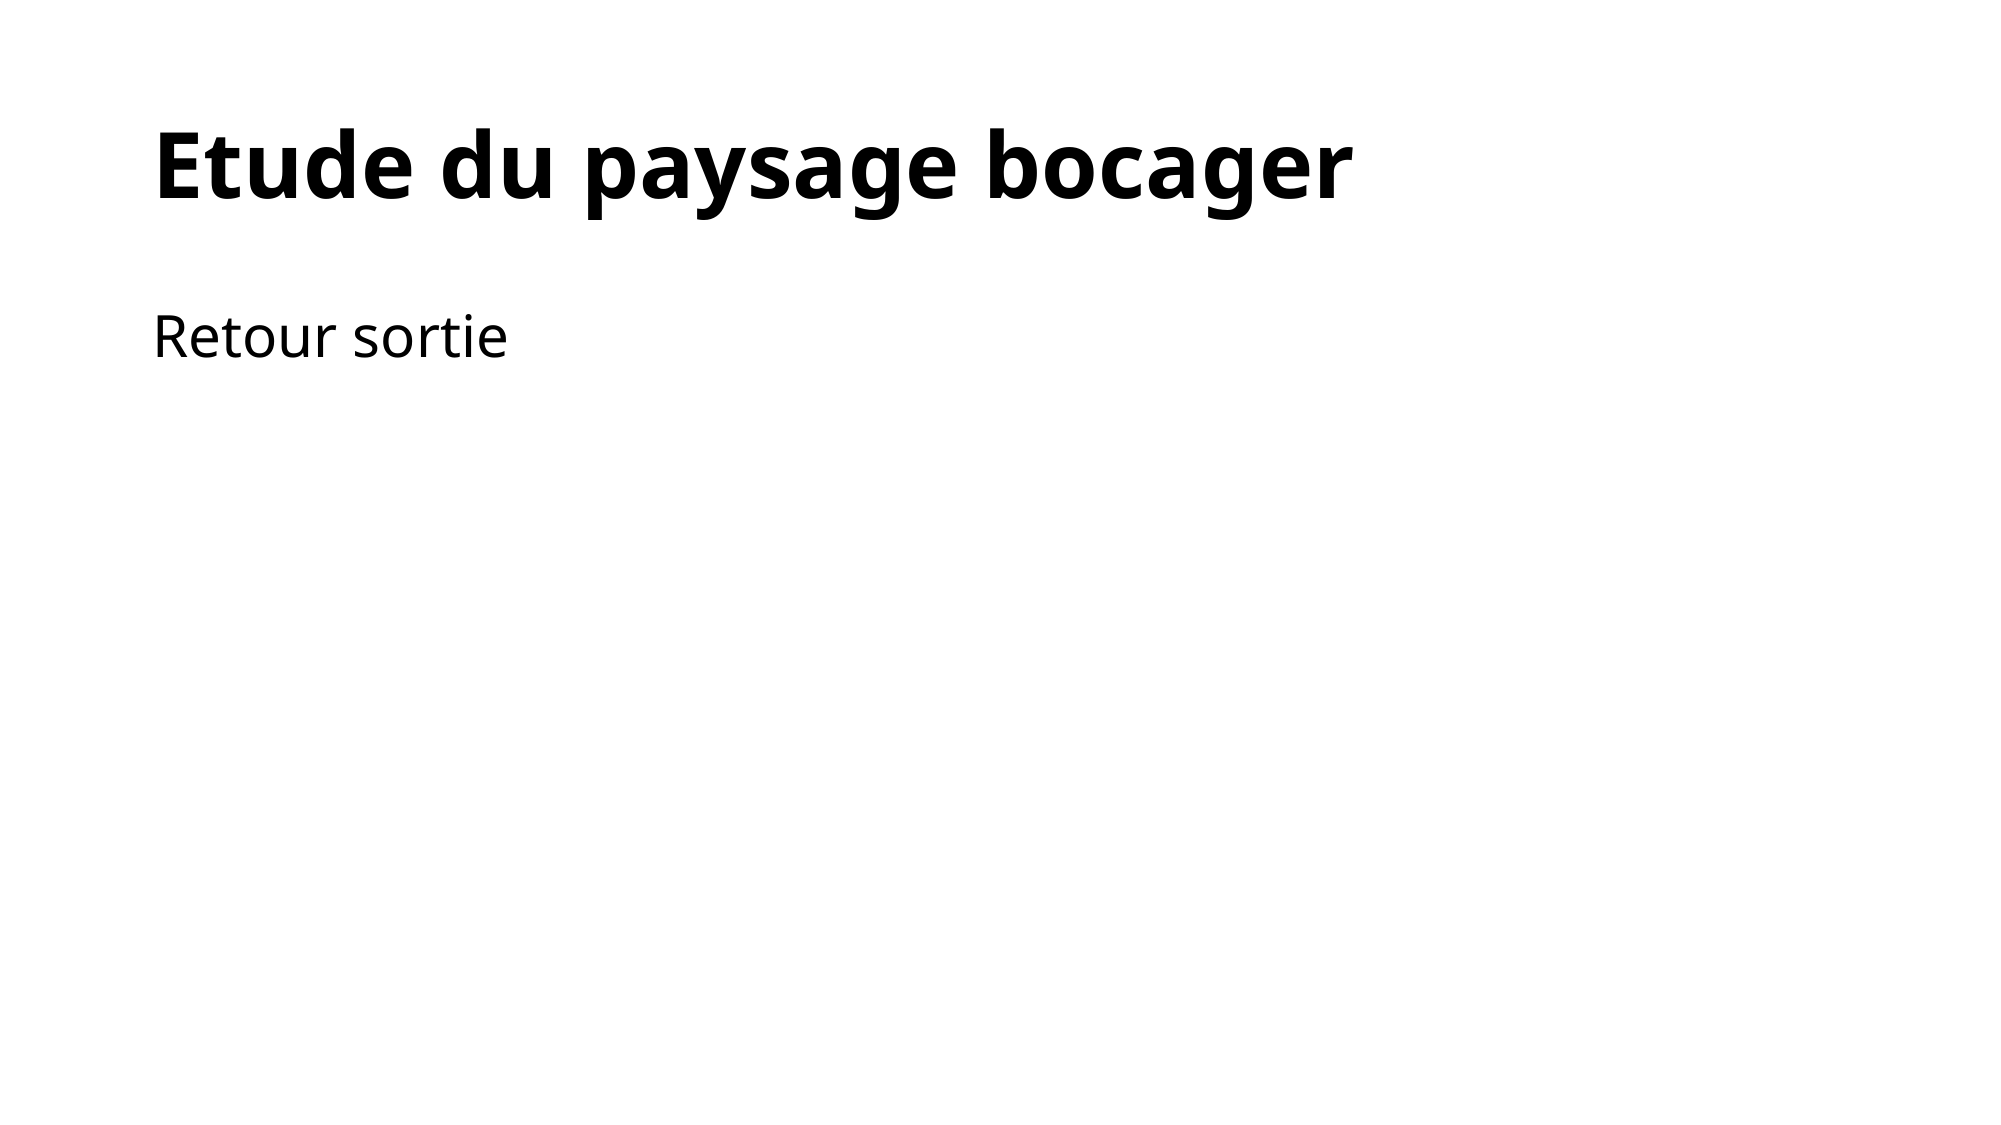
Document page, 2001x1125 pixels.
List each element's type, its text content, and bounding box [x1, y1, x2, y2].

title Etude du paysage bocager [137, 59, 1863, 278]
list Retour sortie [137, 299, 1863, 1014]
